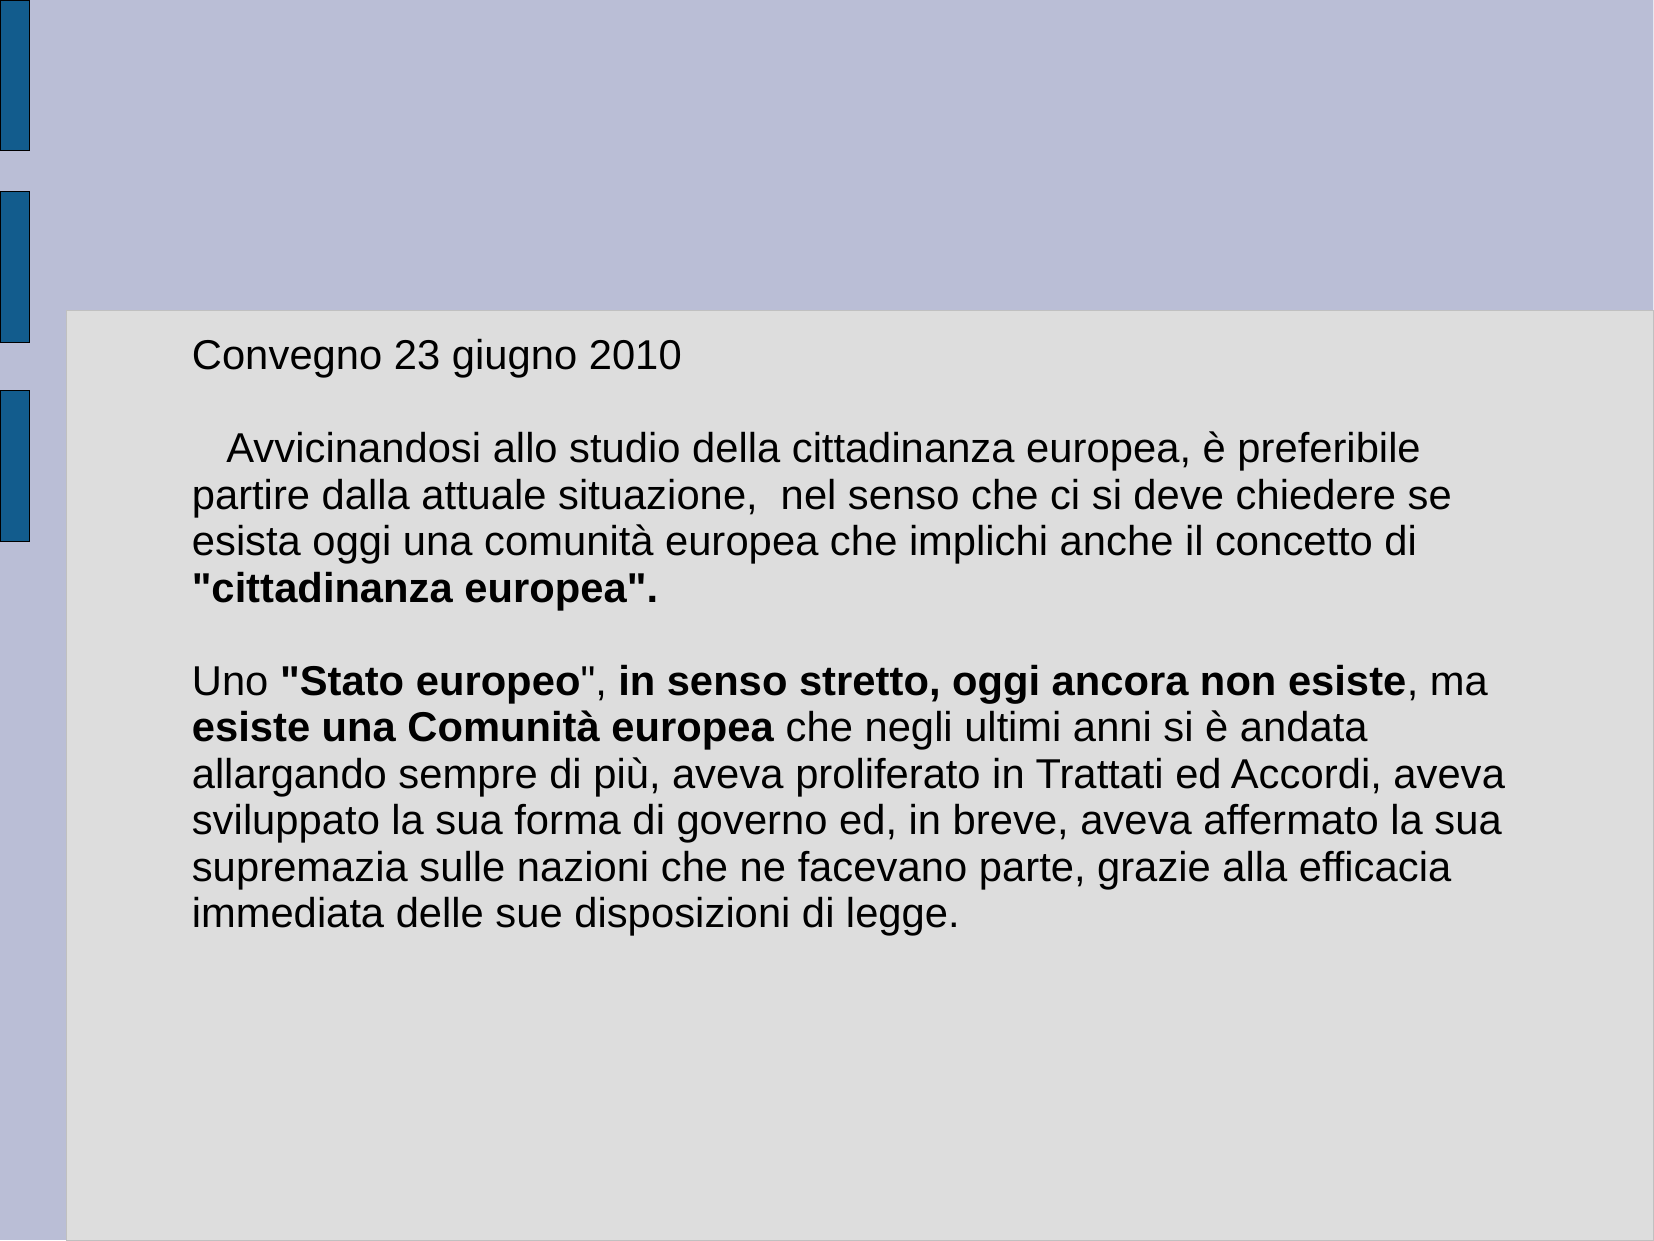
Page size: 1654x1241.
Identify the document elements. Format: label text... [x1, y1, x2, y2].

text_box Convegno 23 giugno 2010 Avvicinandosi allo studio della cittadinanza europea, è preferibile partire dalla attuale situazione, nel senso che ci si deve chiedere se esista oggi una comunità europea che implichi anche il concetto di "cittadinanza europea". Uno "Stato europeo", in senso stretto, oggi ancora non esiste, ma esiste una Comunità europea che negli ultimi anni si è andata allargando sempre di più, aveva proliferato in Trattati ed Accordi, aveva sviluppato la sua forma di governo ed, in breve, aveva affermato la sua supremazia sulle nazioni che ne facevano parte, grazie alla efficacia immediata delle sue disposizioni di legge. [177, 324, 1565, 1034]
